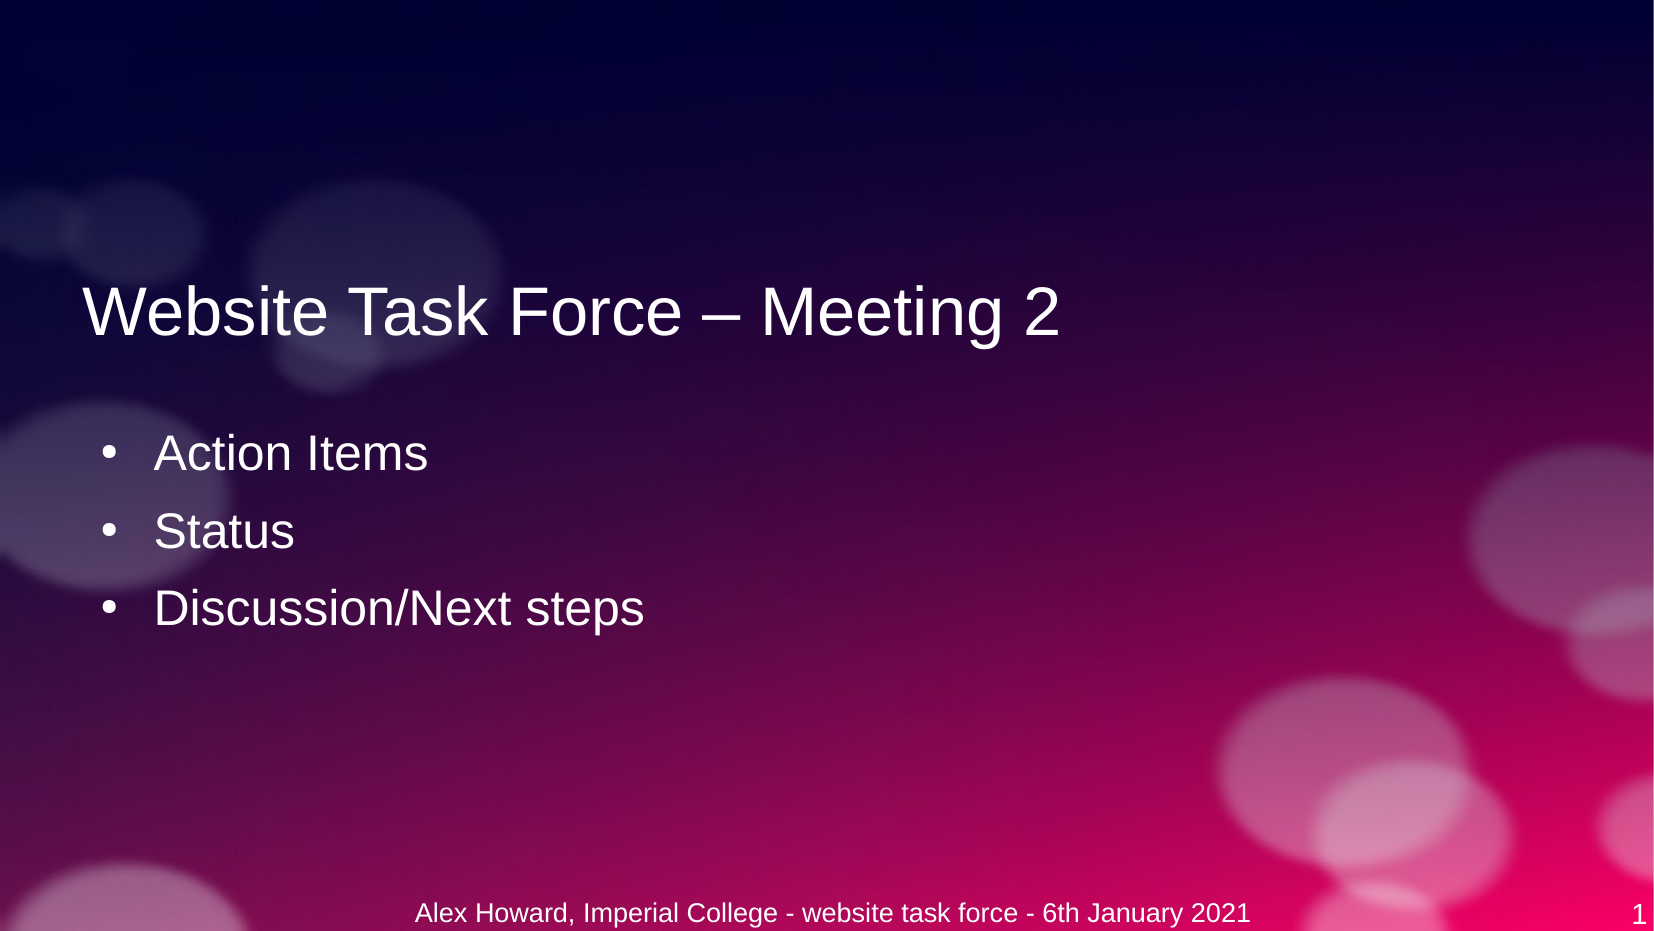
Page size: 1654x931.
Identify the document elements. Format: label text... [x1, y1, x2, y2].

list Action Items Status Discussion/Next steps [82, 425, 1571, 757]
picture [0, 0, 1654, 931]
title Website Task Force – Meeting 2 [82, 234, 1571, 390]
